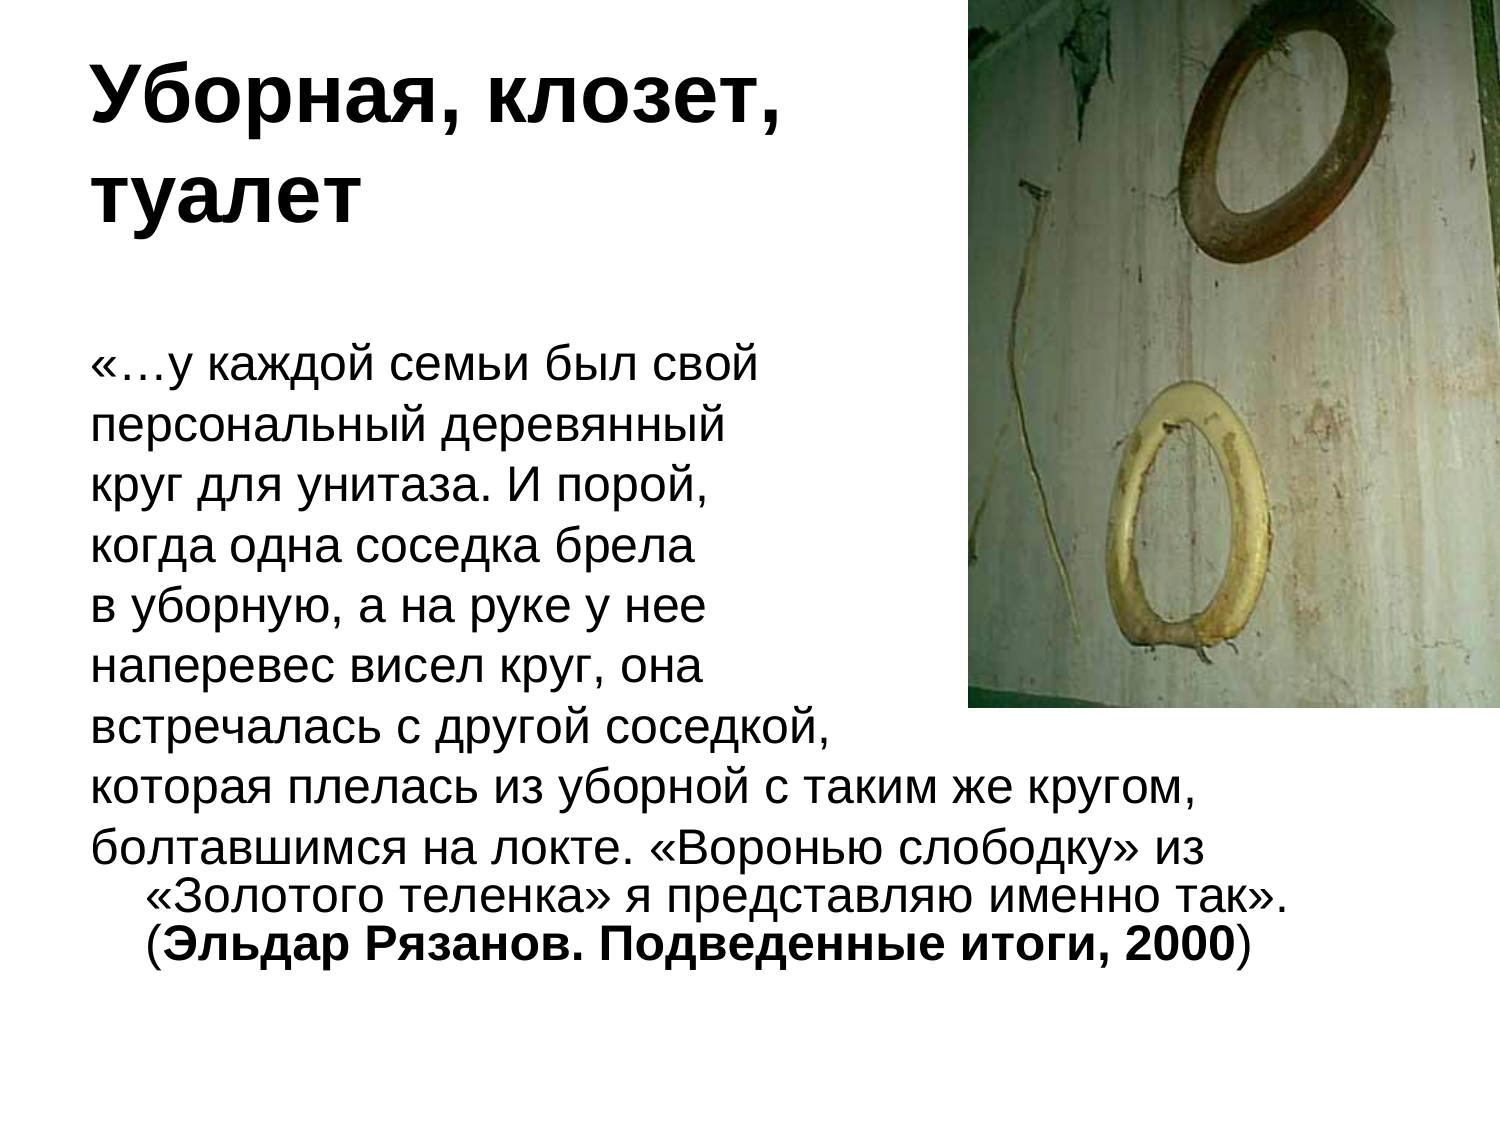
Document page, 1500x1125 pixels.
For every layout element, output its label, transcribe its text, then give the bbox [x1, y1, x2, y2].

picture [968, 0, 1500, 708]
title Уборная, клозет, туалет [75, 31, 968, 247]
list «…у каждой семьи был свой персональный деревянный круг для унитаза. И порой, когда одна соседка брела в уборную, а на руке у нее наперевес висел круг, она встречалась с другой соседкой, которая плелась из уборной с таким же кругом, болтавшимся на локте. «Воронью слободку» из «Золотого теленка» я представляю именно так». (Эльдар Рязанов. Подведенные итоги, 2000) [75, 262, 1426, 1042]
